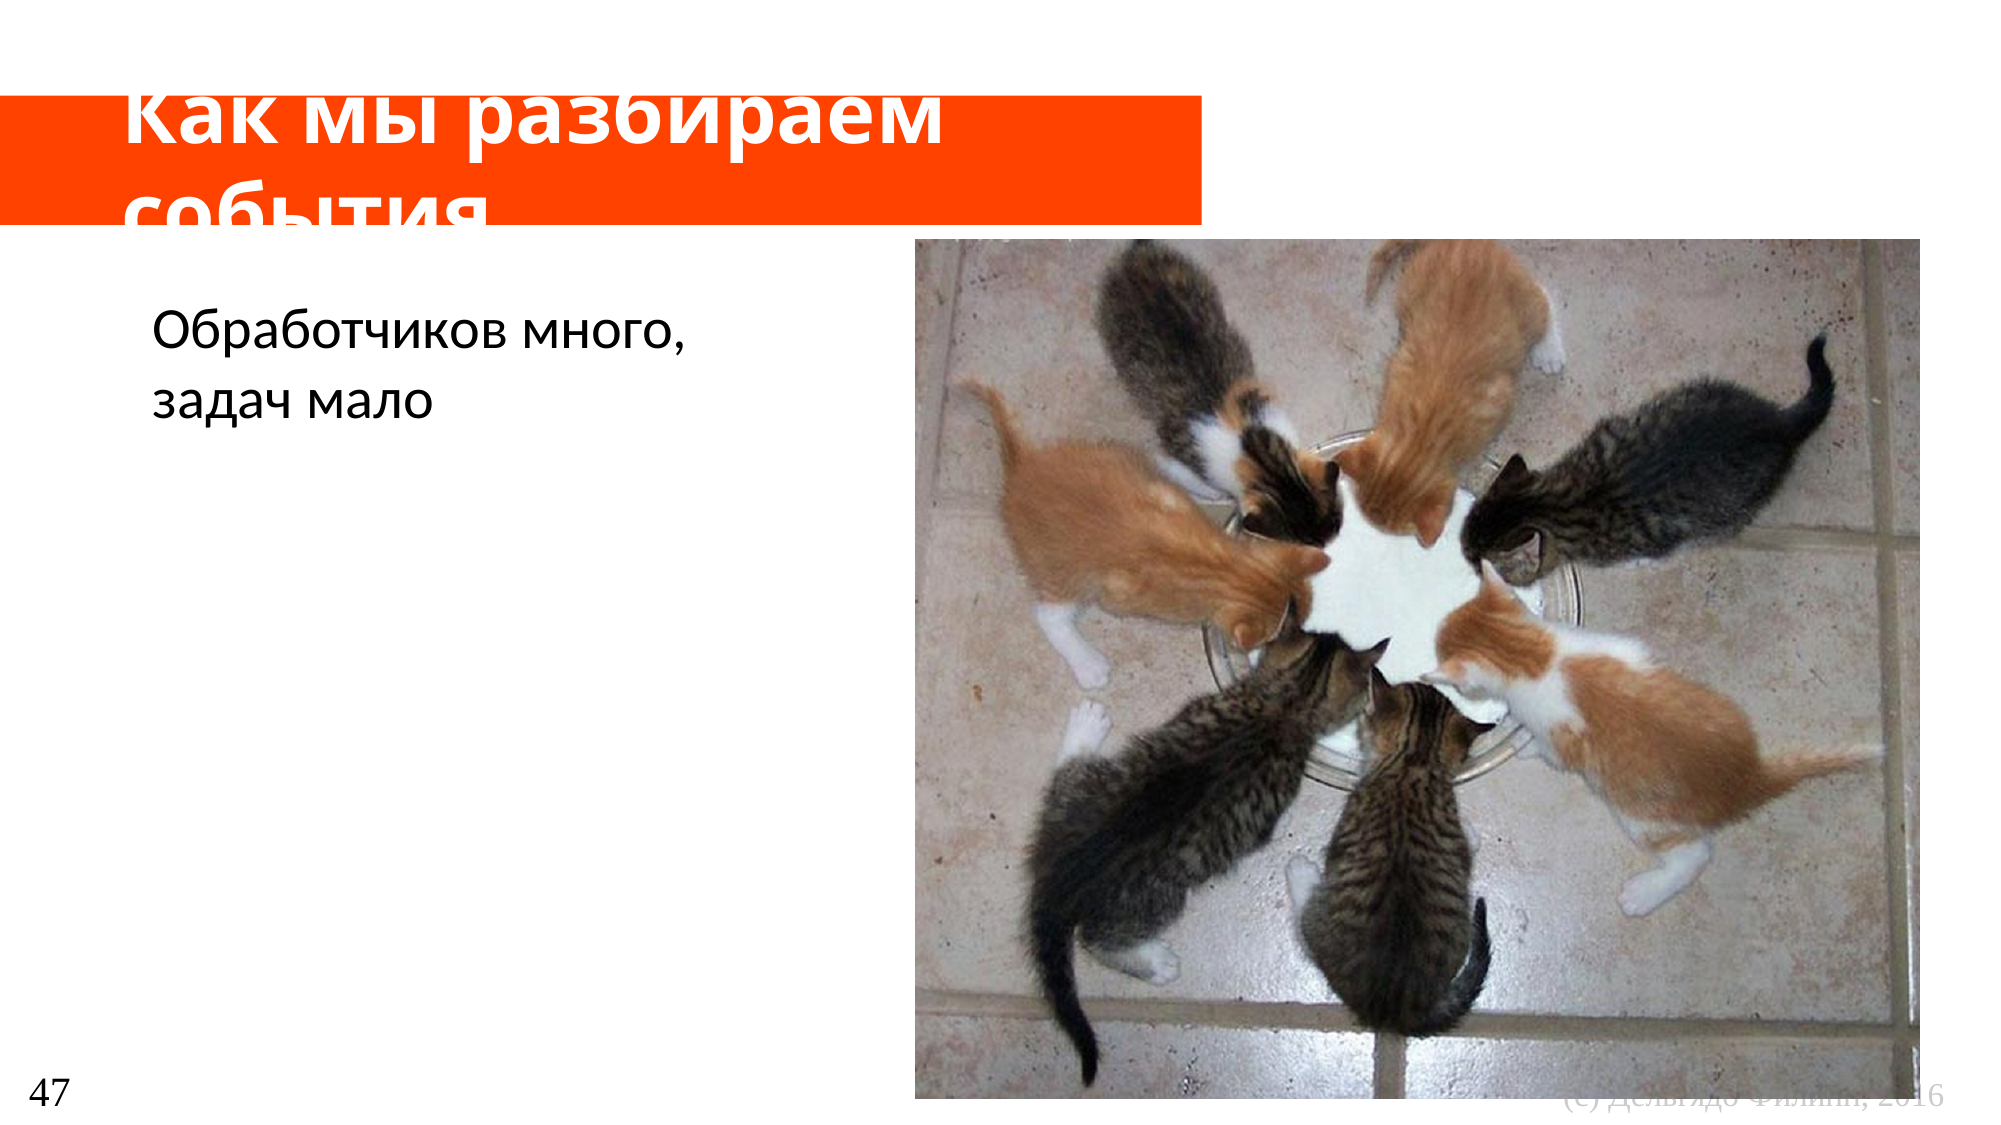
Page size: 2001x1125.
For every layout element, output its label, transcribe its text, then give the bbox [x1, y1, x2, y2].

list Обработчиков много, задач мало [137, 282, 815, 1014]
picture [915, 239, 1920, 1099]
title Как мы разбираем события [0, 95, 1202, 225]
